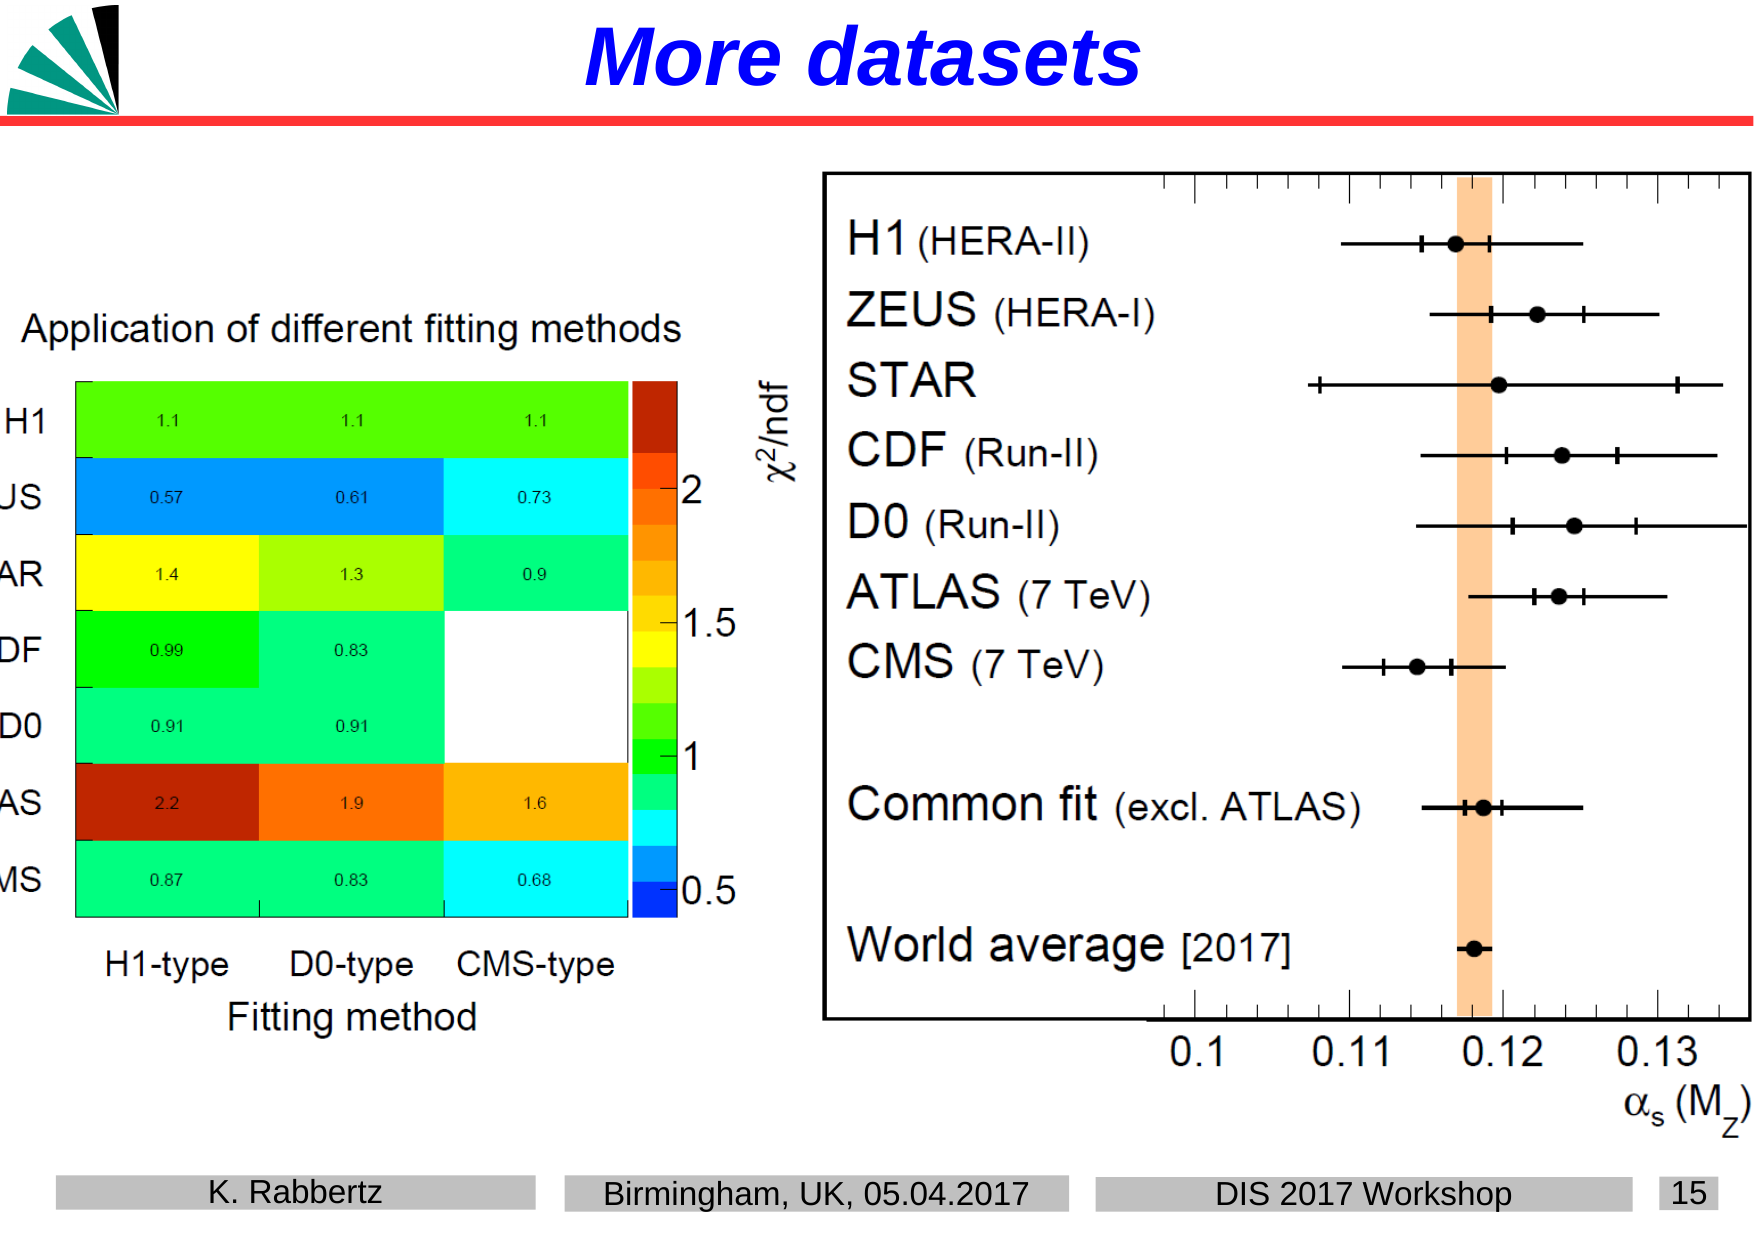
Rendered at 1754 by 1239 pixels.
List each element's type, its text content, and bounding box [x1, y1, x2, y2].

picture [7, 5, 119, 116]
title More datasets [123, 0, 1606, 114]
picture [819, 166, 1754, 1147]
picture [0, 294, 810, 1051]
